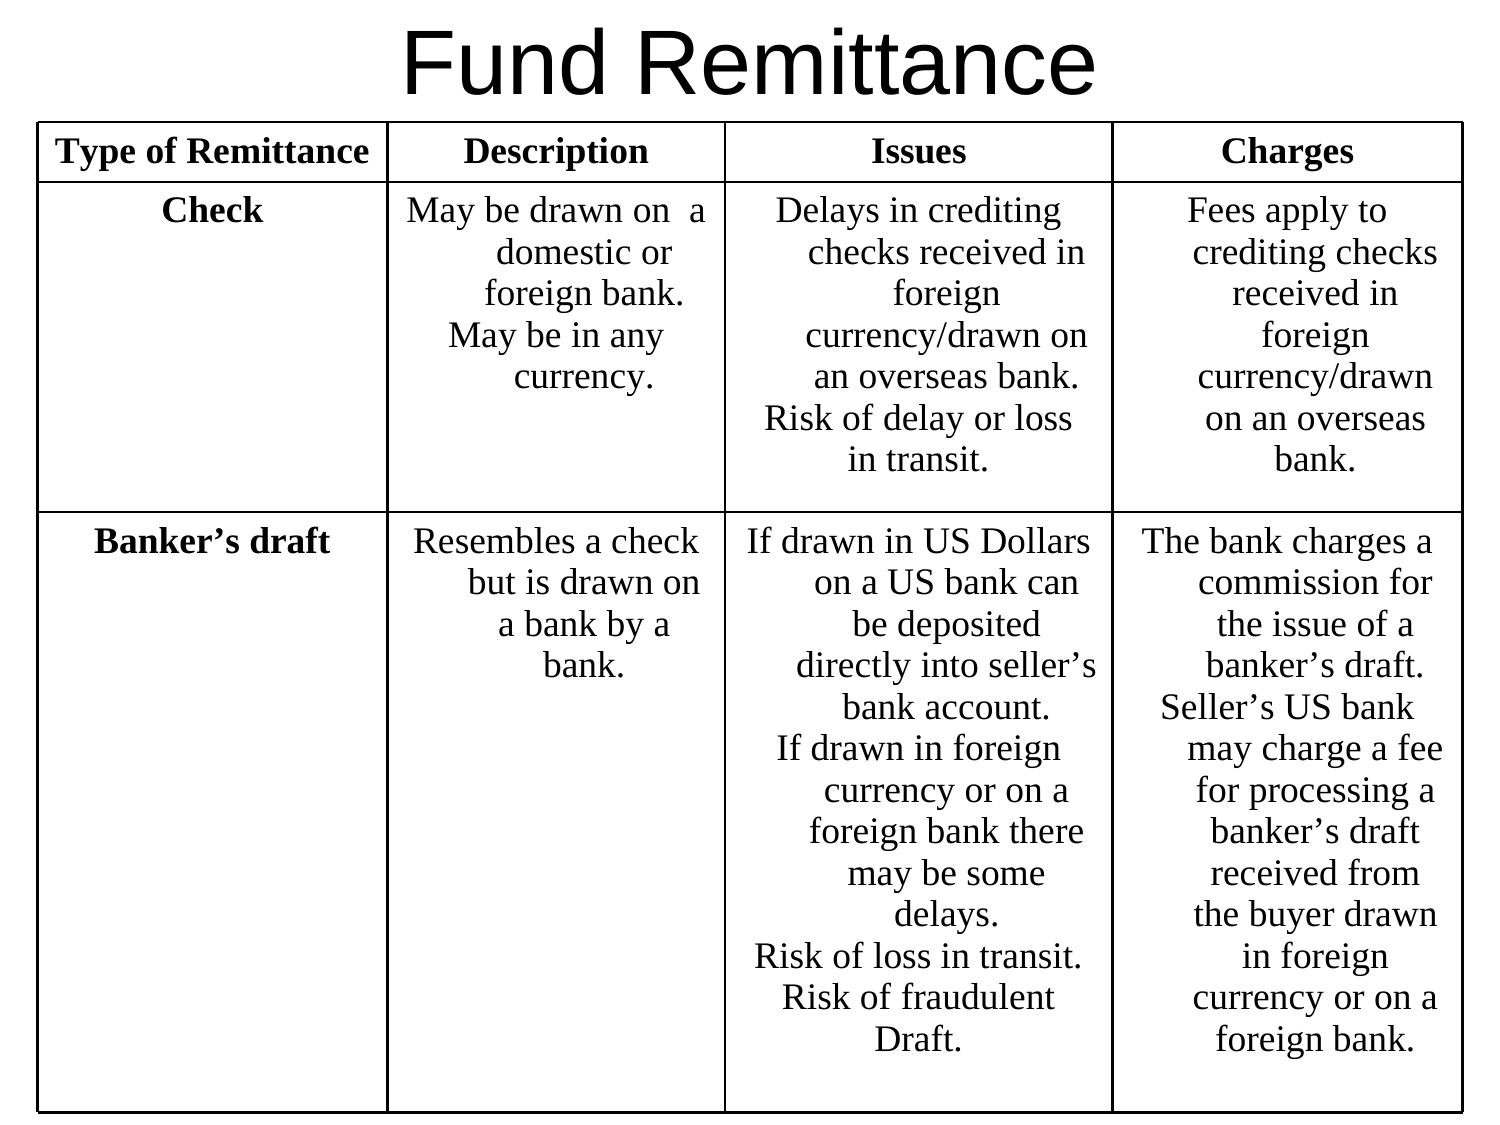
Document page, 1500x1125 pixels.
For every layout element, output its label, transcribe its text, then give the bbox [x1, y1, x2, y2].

text_box Charges [1114, 123, 1461, 181]
text_box Resembles a check but is drawn on a bank by a bank. [389, 513, 724, 1111]
text_box Description [389, 126, 724, 181]
text_box Fees apply to crediting checks received in foreign currency/drawn on an overseas bank. [1114, 183, 1461, 511]
text_box Check [39, 183, 386, 511]
text_box Issues [726, 126, 1111, 181]
text_box Banker’s draft [39, 513, 386, 1111]
text_box Type of Remittance [39, 123, 386, 181]
text_box If drawn in US Dollars on a US bank can be deposited directly into seller’s bank account. If drawn in foreign currency or on a foreign bank there may be some delays. Risk of loss in transit. Risk of fraudulent Draft. [726, 513, 1111, 1111]
text_box May be drawn on a domestic or foreign bank. May be in any currency. [389, 183, 724, 511]
text_box The bank charges a commission for the issue of a banker’s draft. Seller’s US bank may charge a fee for processing a banker’s draft received from the buyer drawn in foreign currency or on a foreign bank. [1114, 513, 1461, 1111]
title Fund Remittance [75, 0, 1426, 126]
text_box Delays in crediting checks received in foreign currency/drawn on an overseas bank. Risk of delay or loss in transit. [726, 183, 1111, 511]
